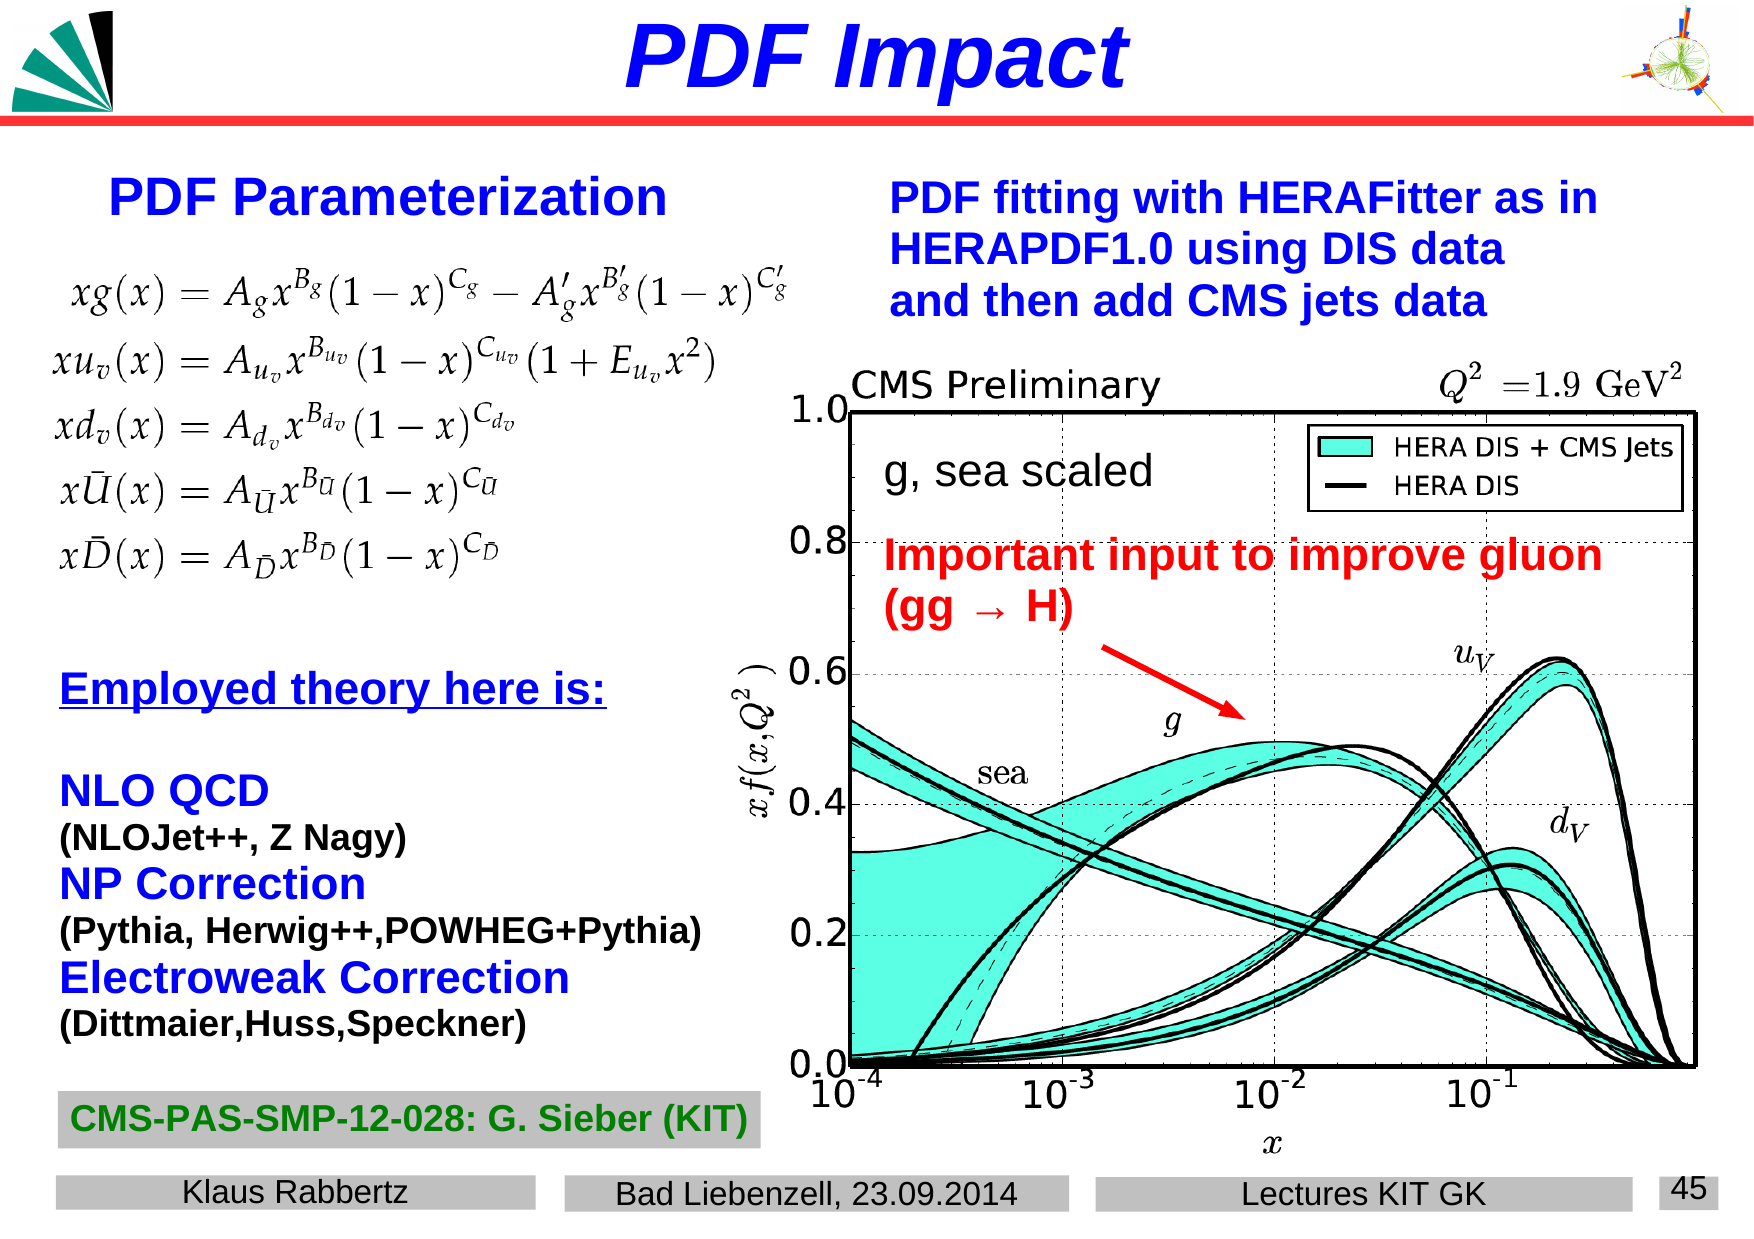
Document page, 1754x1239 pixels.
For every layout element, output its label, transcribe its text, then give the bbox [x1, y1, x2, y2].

title PDF Impact [153, 0, 1600, 113]
picture [12, 11, 113, 113]
picture [1622, 5, 1738, 113]
text_box PDF fitting with HERAFitter as in HERAPDF1.0 using DIS data and then add CMS jets data [877, 166, 1612, 332]
text_box g, sea scaled [871, 438, 1166, 502]
text_box PDF Parameterization [96, 160, 682, 234]
text_box CMS-PAS-SMP-12-028: G. Sieber (KIT) [57, 1091, 757, 1149]
text_box Important input to improve gluon (gg → H) [871, 523, 1616, 638]
text_box Employed theory here is: NLO QCD (NLOJet++, Z Nagy) NP Correction (Pythia, Herwig++,POWHEG+Pythia) Electroweak Correction (Dittmaier,Huss,Speckner) [47, 656, 716, 1051]
picture [44, 262, 1723, 1159]
